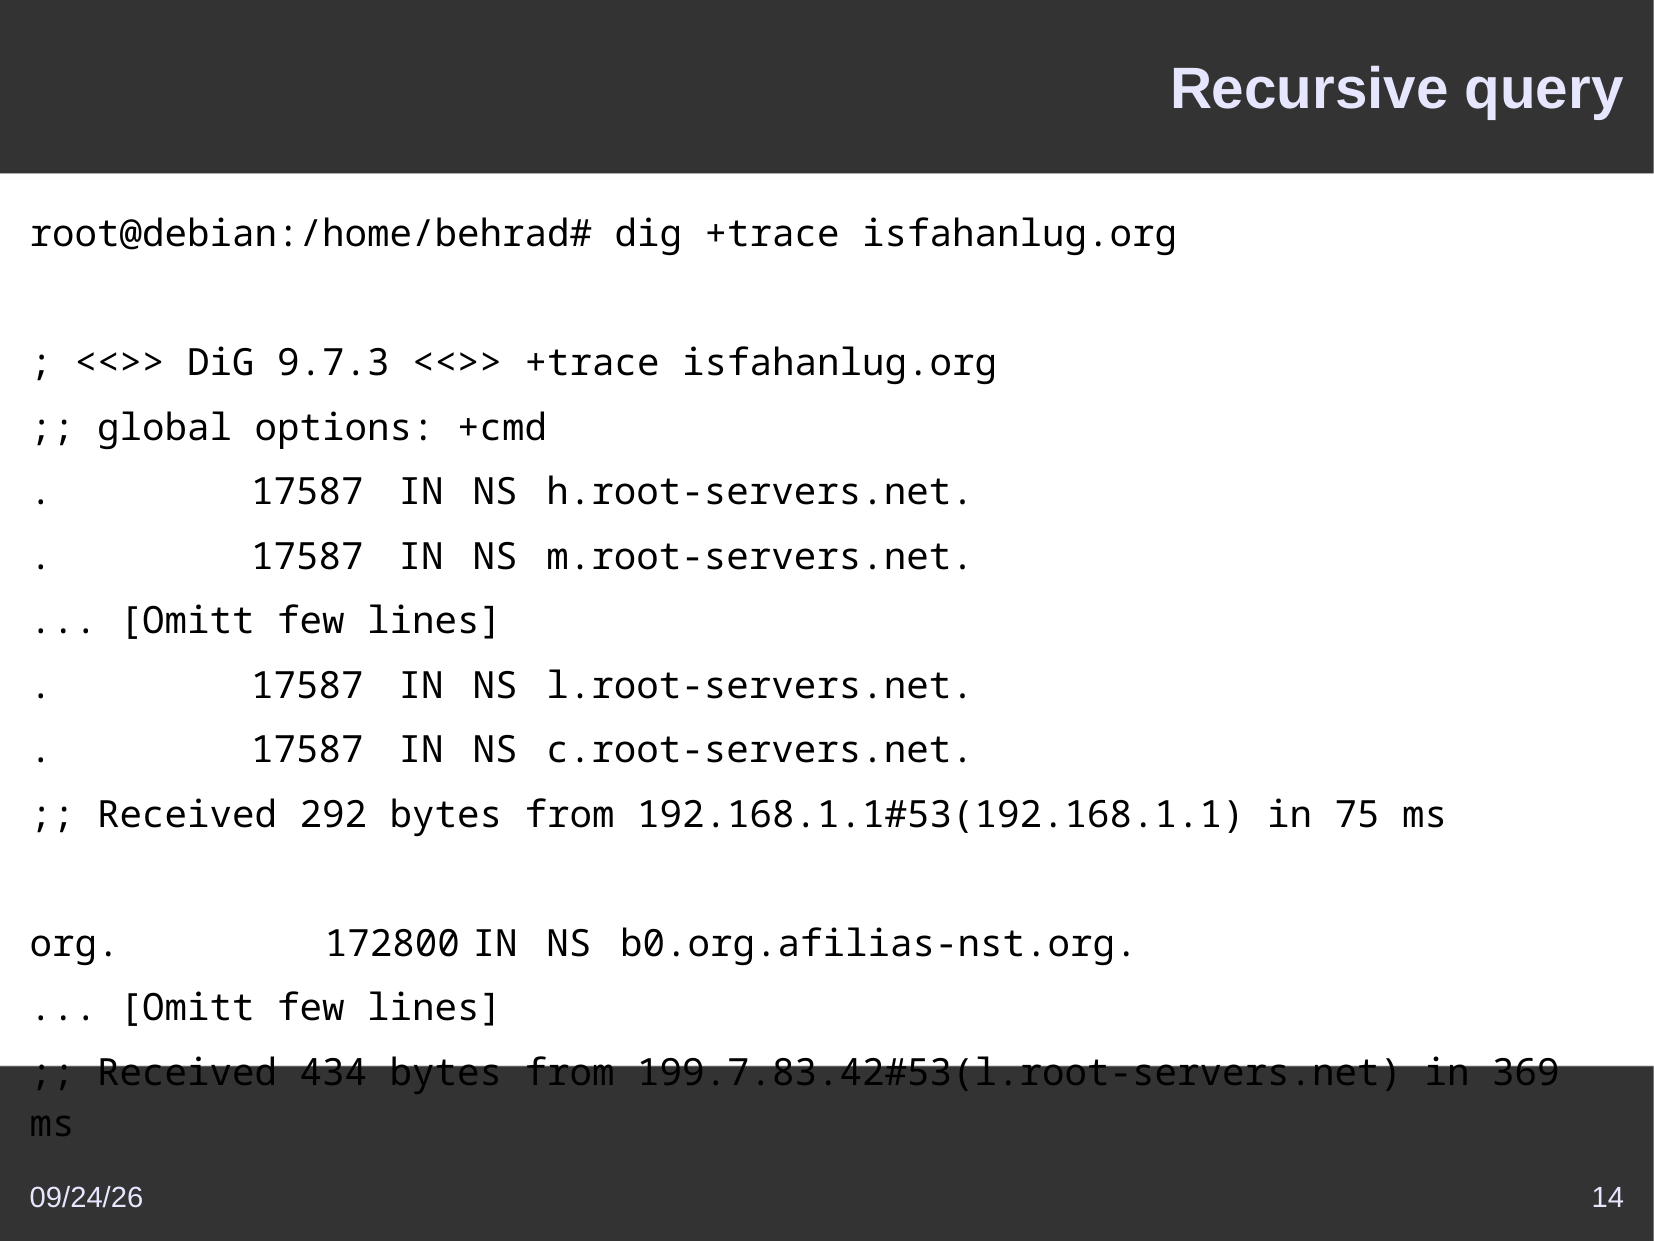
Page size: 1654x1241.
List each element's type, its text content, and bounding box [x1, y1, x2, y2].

picture [0, 0, 1654, 1241]
list root@debian:/home/behrad# dig +trace isfahanlug.org ; <<>> DiG 9.7.3 <<>> +trace isfahanlug.org ;; global options: +cmd . 17587 IN NS h.root-servers.net. . 17587 IN NS m.root-servers.net. ... [Omitt few lines] . 17587 IN NS l.root-servers.net. . 17587 IN NS c.root-servers.net. ;; Received 292 bytes from 192.168.1.1#53(192.168.1.1) in 75 ms org. 172800 IN NS b0.org.afilias-nst.org. ... [Omitt few lines] ;; Received 434 bytes from 199.7.83.42#53(l.root-servers.net) in 369 ms [29, 206, 1625, 1092]
title Recursive query [29, 29, 1625, 148]
